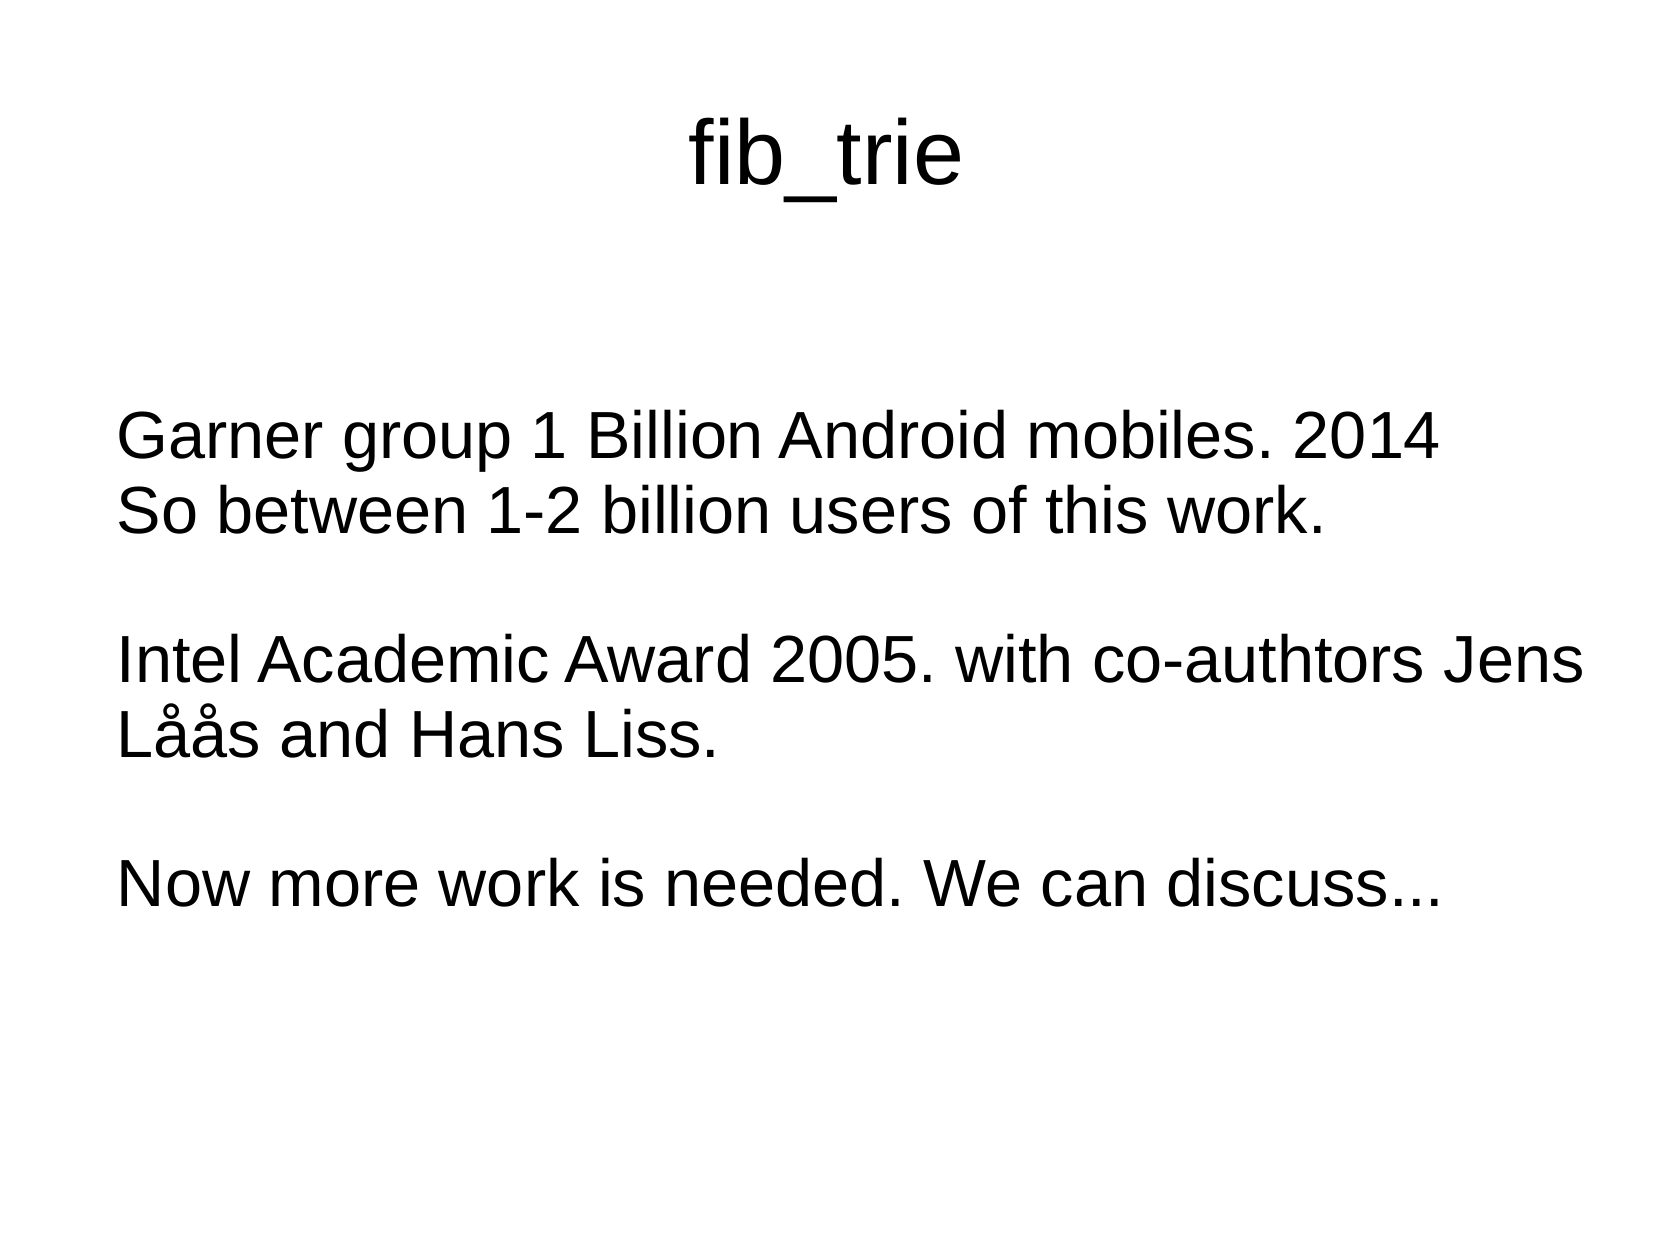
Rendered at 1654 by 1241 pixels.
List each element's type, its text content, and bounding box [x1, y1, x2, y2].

title fib_trie [82, 49, 1571, 257]
subtitle Garner group 1 Billion Android mobiles. 2014 So between 1-2 billion users of this work. Intel Academic Award 2005. with co-authtors Jens Låås and Hans Liss. Now more work is needed. We can discuss... [116, 300, 1606, 1020]
